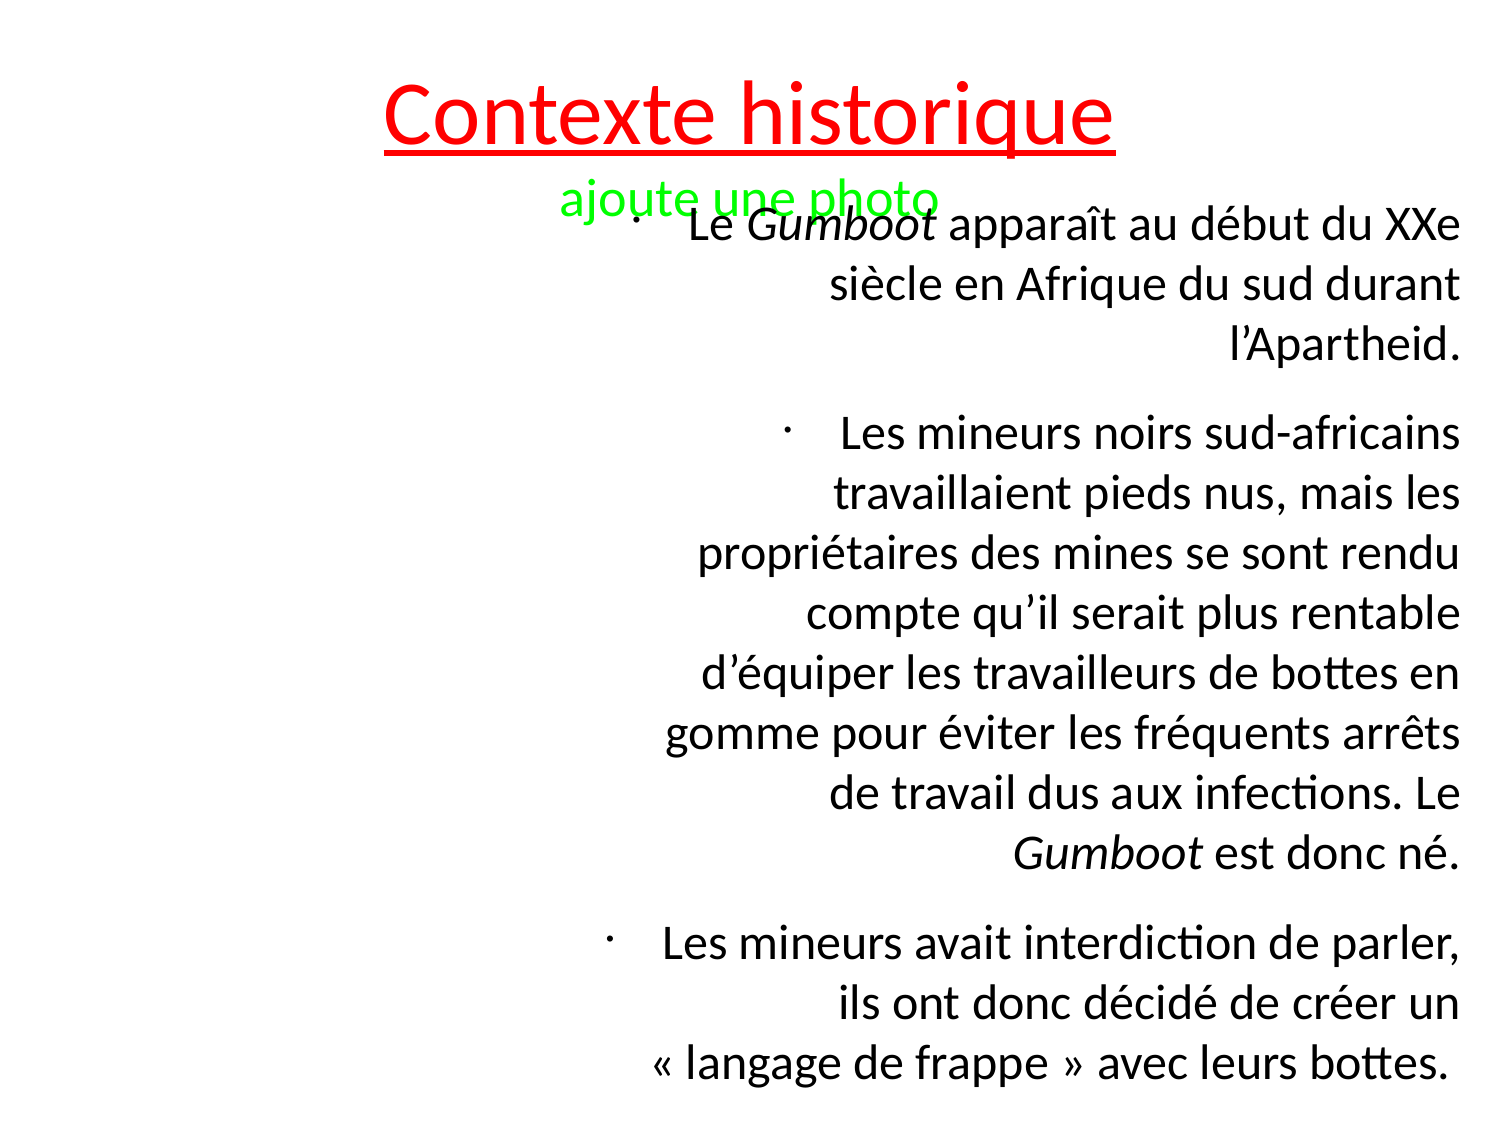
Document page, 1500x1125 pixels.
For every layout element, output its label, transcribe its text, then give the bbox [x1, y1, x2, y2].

list Le Gumboot apparaît au début du XXe siècle en Afrique du sud durant l’Apartheid. Les mineurs noirs sud-africains travaillaient pieds nus, mais les propriétaires des mines se sont rendu compte qu’il serait plus rentable d’équiper les travailleurs de bottes en gomme pour éviter les fréquents arrêts de travail dus aux infections. Le Gumboot est donc né. Les mineurs avait interdiction de parler, ils ont donc décidé de créer un « langage de frappe » avec leurs bottes. [576, 182, 1477, 1125]
title Contexte historique ajoute une photo [75, 45, 1425, 233]
